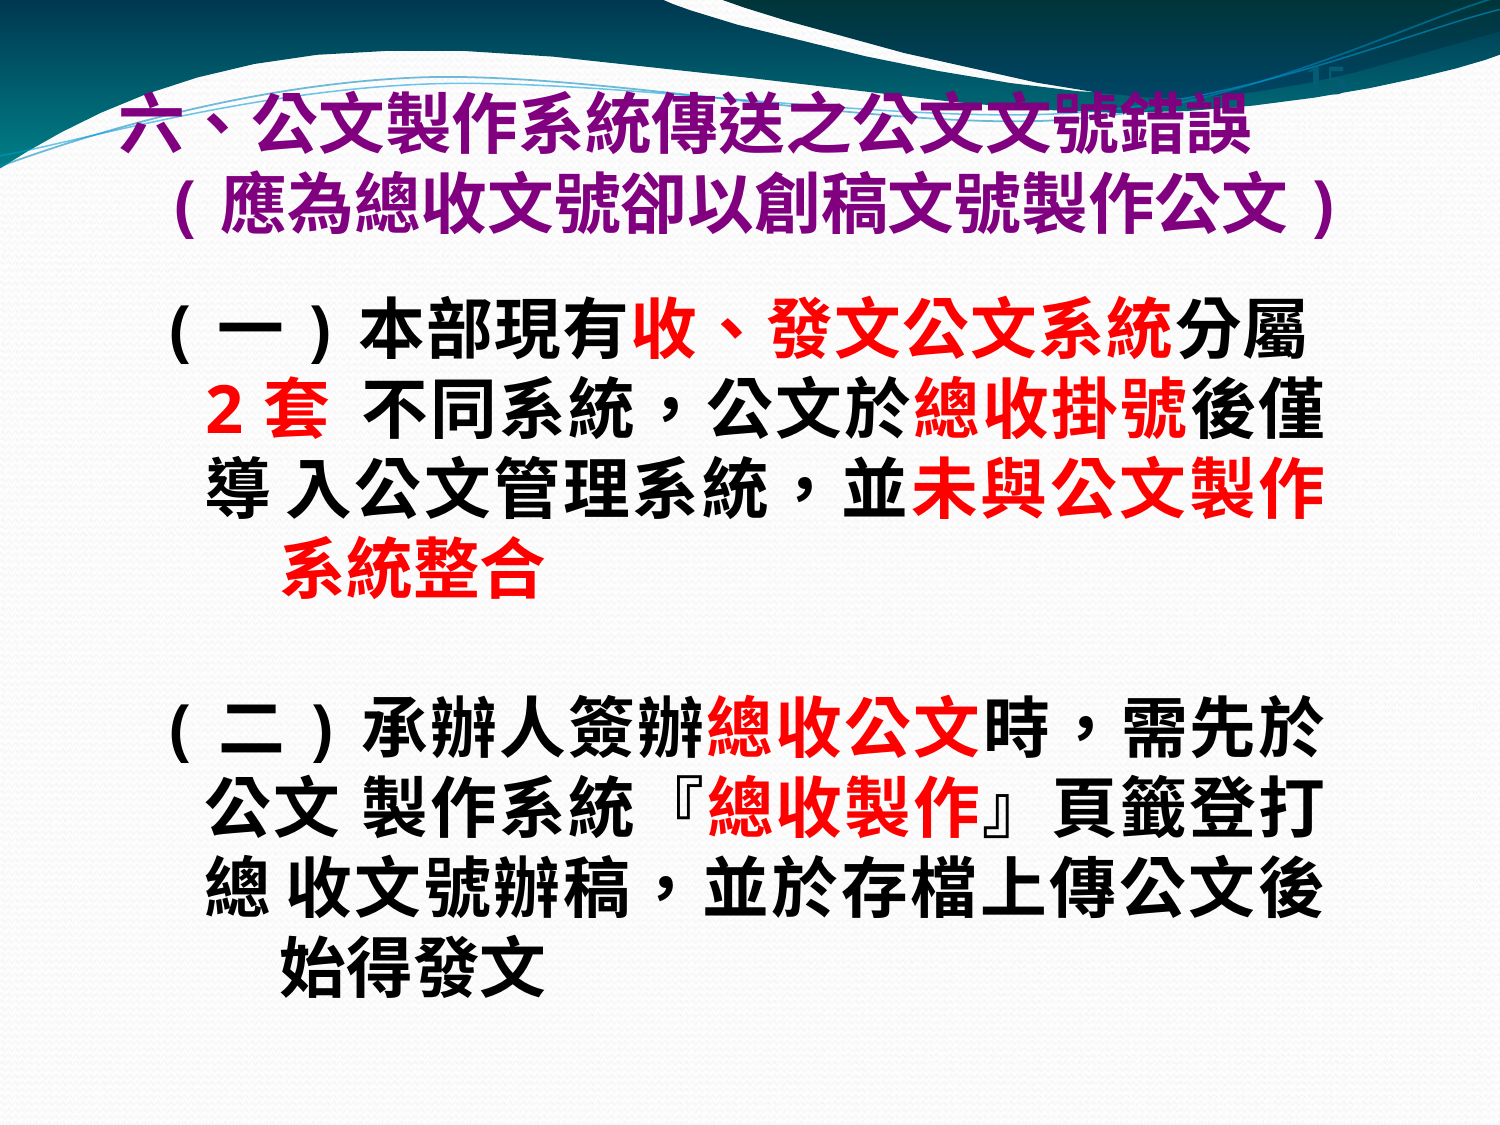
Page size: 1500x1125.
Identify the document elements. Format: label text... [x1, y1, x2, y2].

title 六、公文製作系統傳送之公文文號錯誤 (應為總收文號卻以創稿文號製作公文) [118, 31, 1500, 243]
list (一)本部現有收、發文公文系統分屬2套 不同系統，公文於總收掛號後僅導 入公文管理系統，並未與公文製作 系統整合 (二)承辦人簽辦總收公文時，需先於公文 製作系統『總收製作』頁籤登打總 收文號辦稿，並於存檔上傳公文後 始得發文 [100, 278, 1341, 1071]
